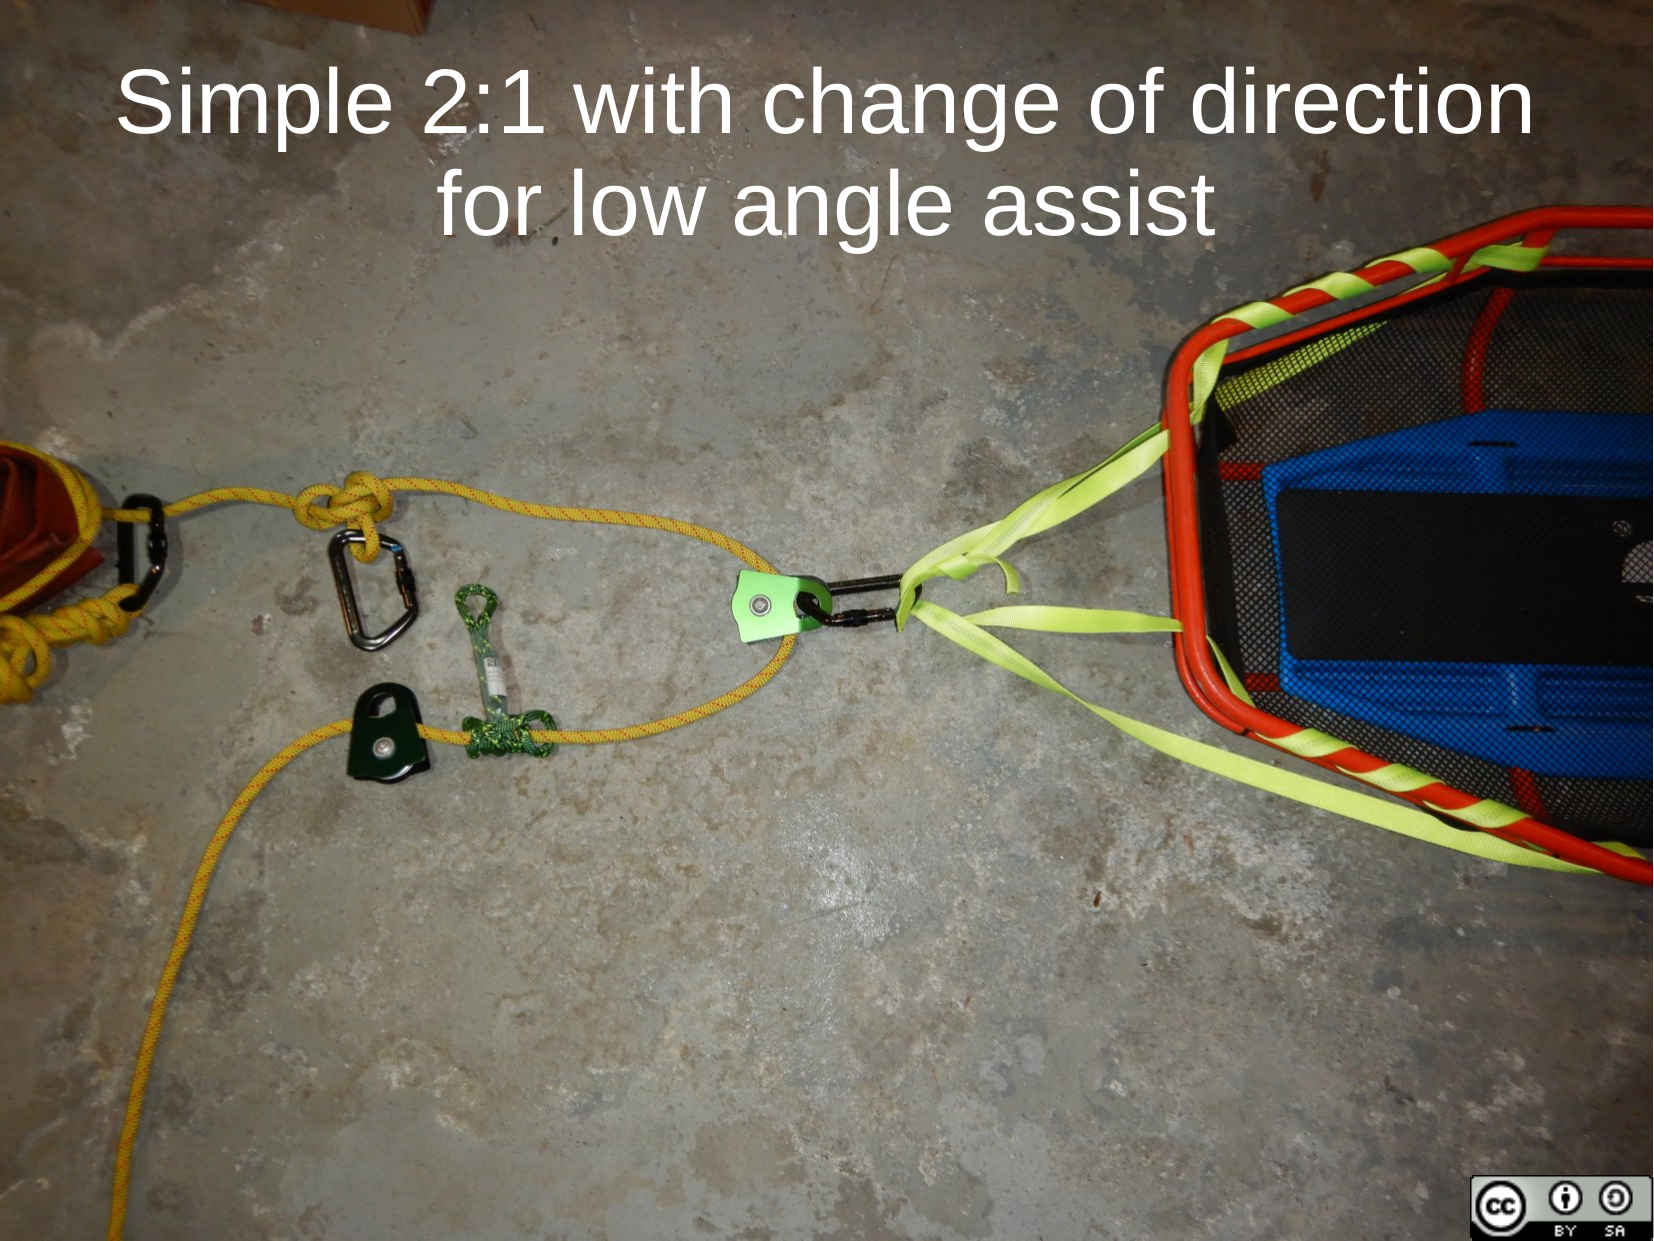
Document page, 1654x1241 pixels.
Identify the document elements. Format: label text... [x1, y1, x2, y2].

picture [0, 0, 1654, 1241]
title Simple 2:1 with change of direction for low angle assist [82, 49, 1571, 257]
